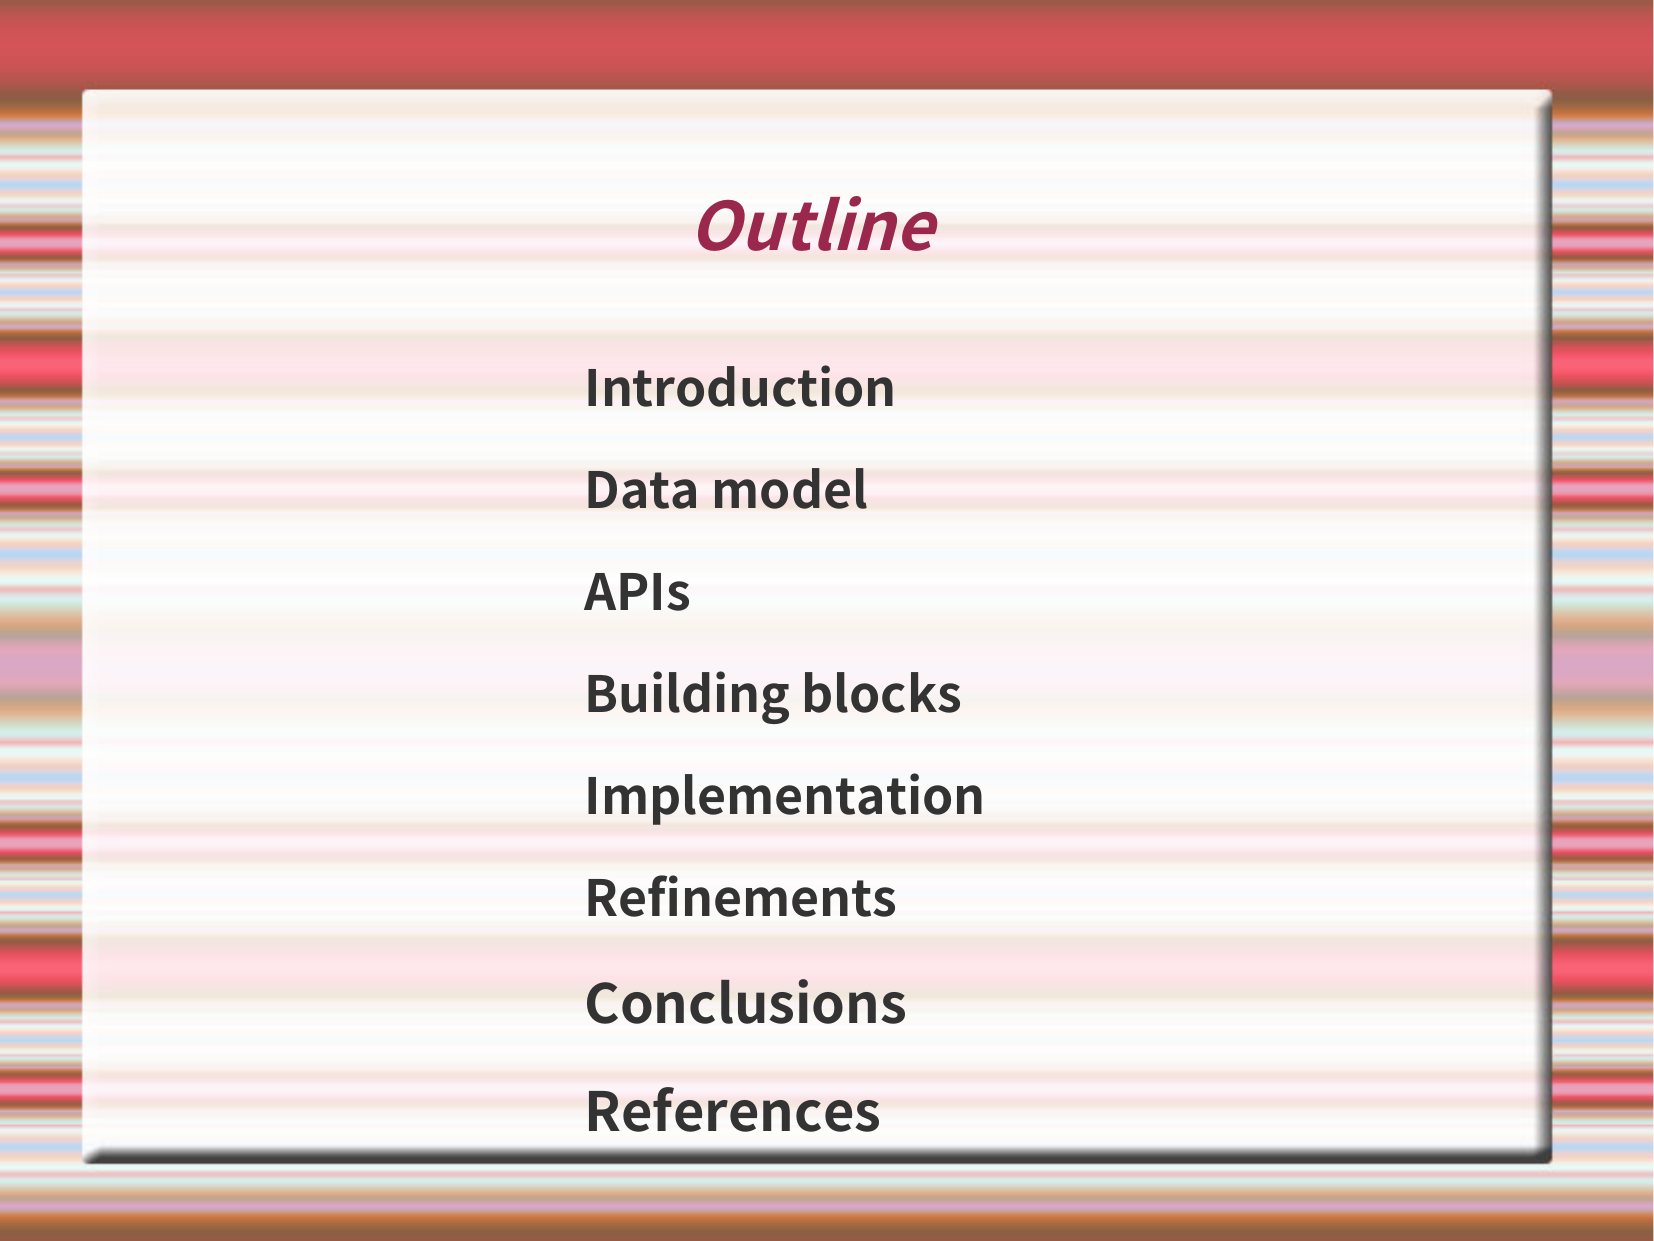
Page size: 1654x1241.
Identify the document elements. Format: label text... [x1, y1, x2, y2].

list Introduction Data model APIs Building blocks Implementation Refinements Conclusions References [572, 348, 1654, 1214]
title Outline [105, 118, 1518, 326]
picture [0, 0, 1654, 1241]
